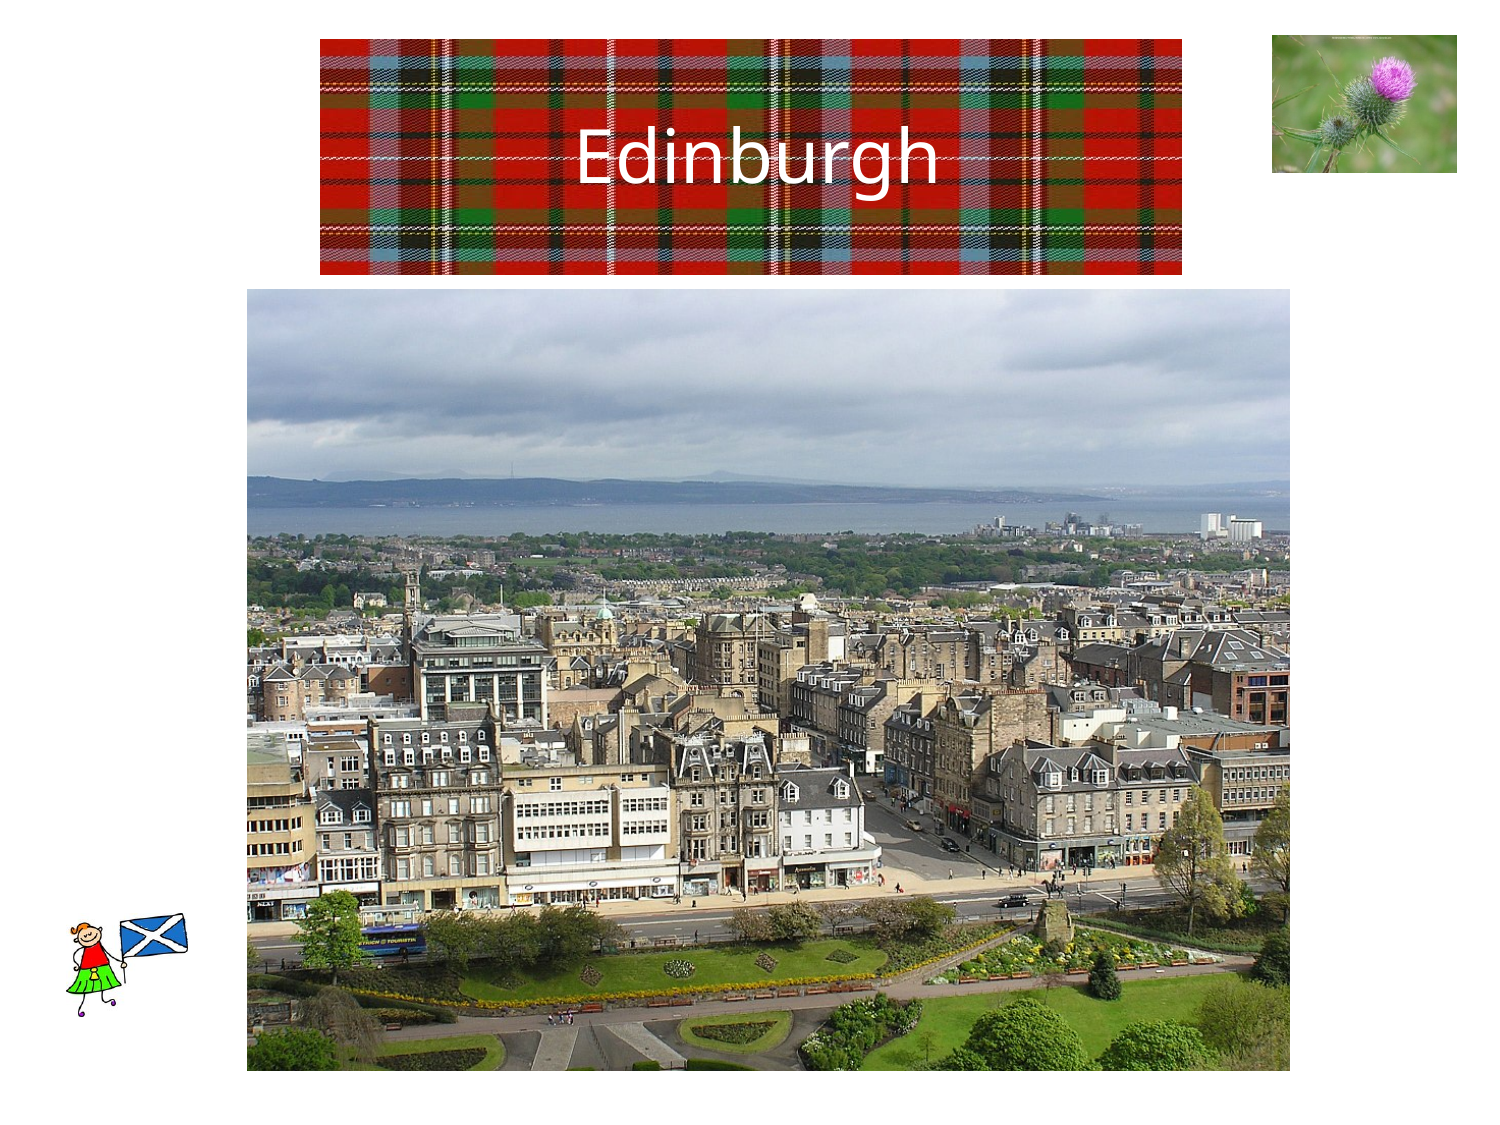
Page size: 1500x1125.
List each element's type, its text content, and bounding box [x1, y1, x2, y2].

picture [66, 913, 188, 1017]
text_box Edinburgh [360, 101, 1156, 210]
picture [247, 289, 1290, 1071]
picture [320, 39, 1182, 275]
picture [1272, 35, 1457, 173]
